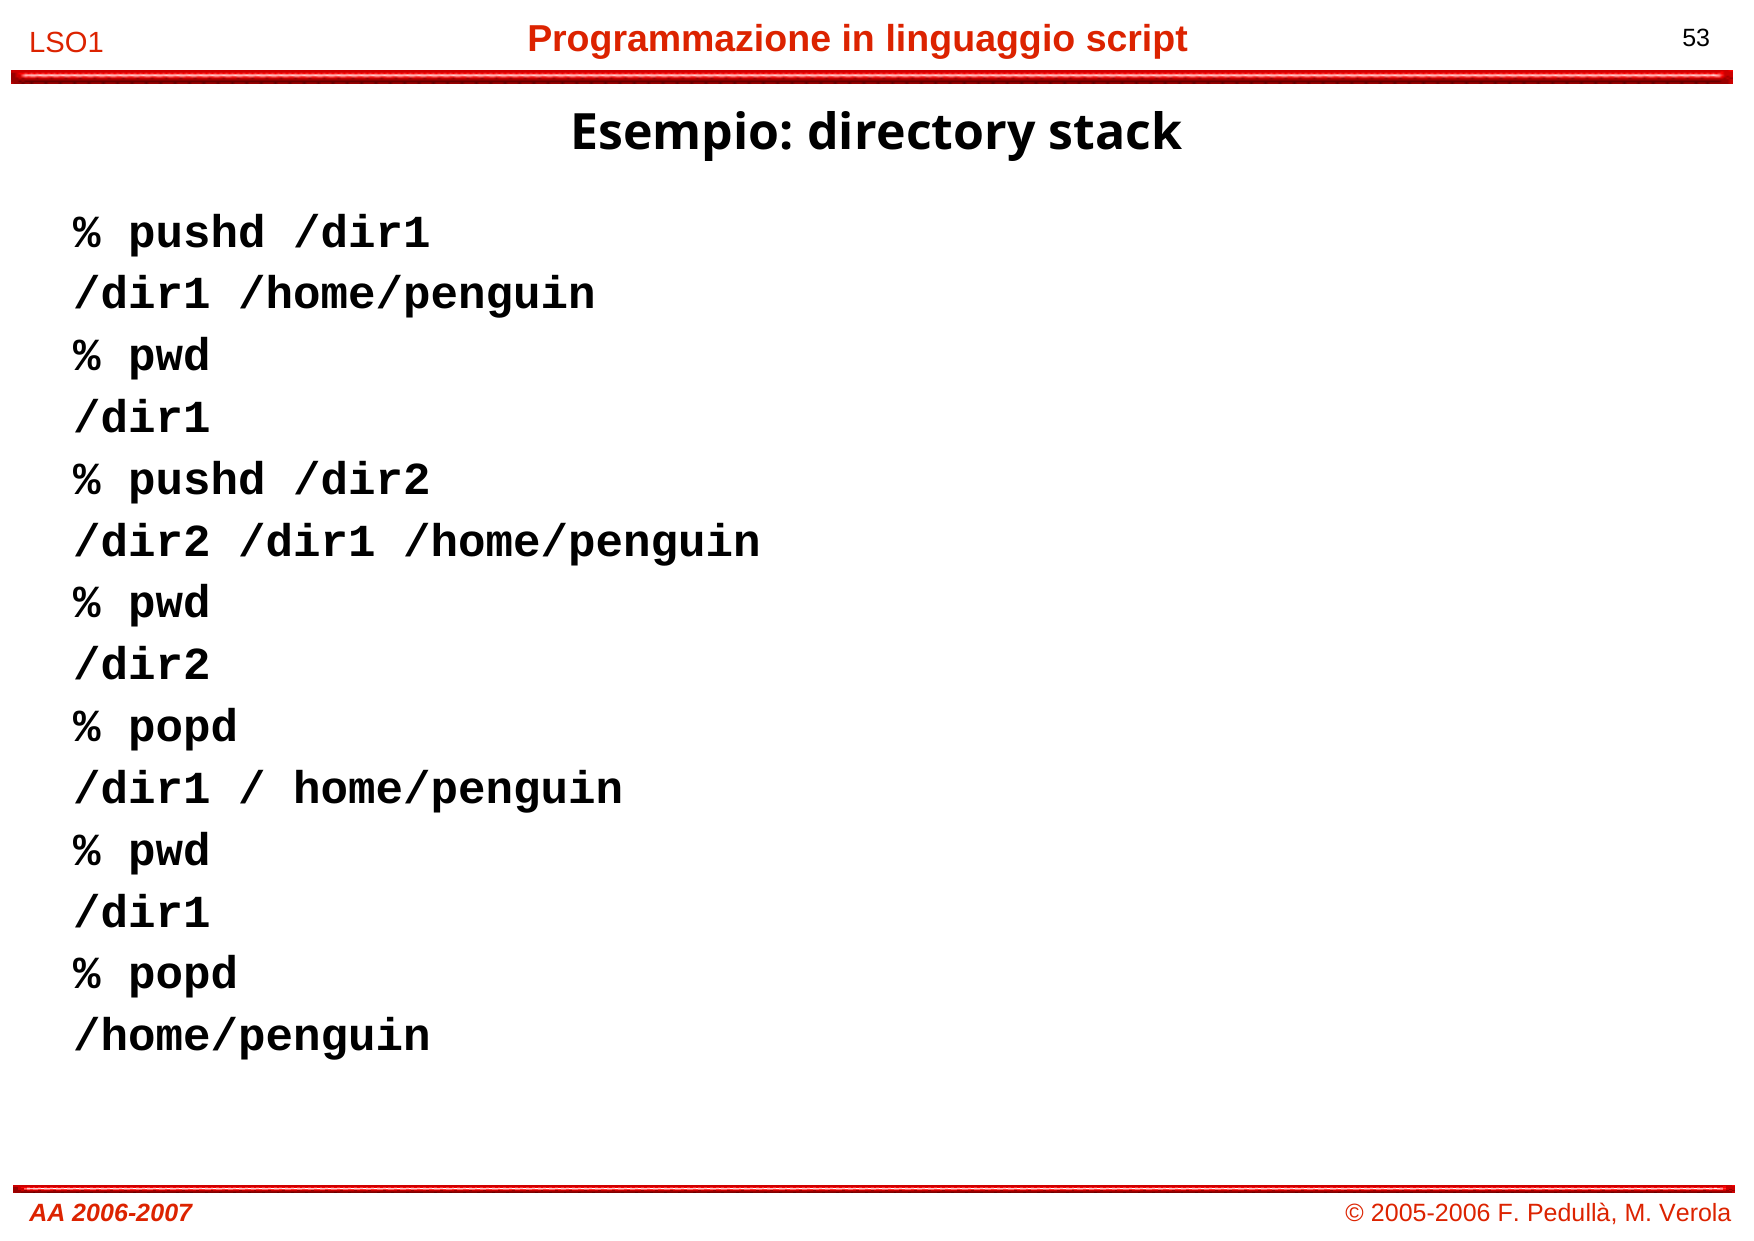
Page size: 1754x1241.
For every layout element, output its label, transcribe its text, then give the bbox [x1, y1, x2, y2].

list % pushd /dir1 /dir1 /home/penguin % pwd /dir1 % pushd /dir2 /dir2 /dir1 /home/penguin % pwd /dir2 % popd /dir1 / home/penguin % pwd /dir1 % popd /home/penguin [58, 206, 1696, 1078]
picture [11, 70, 1733, 84]
title Esempio: directory stack [520, 84, 1233, 180]
picture [13, 1185, 1735, 1193]
